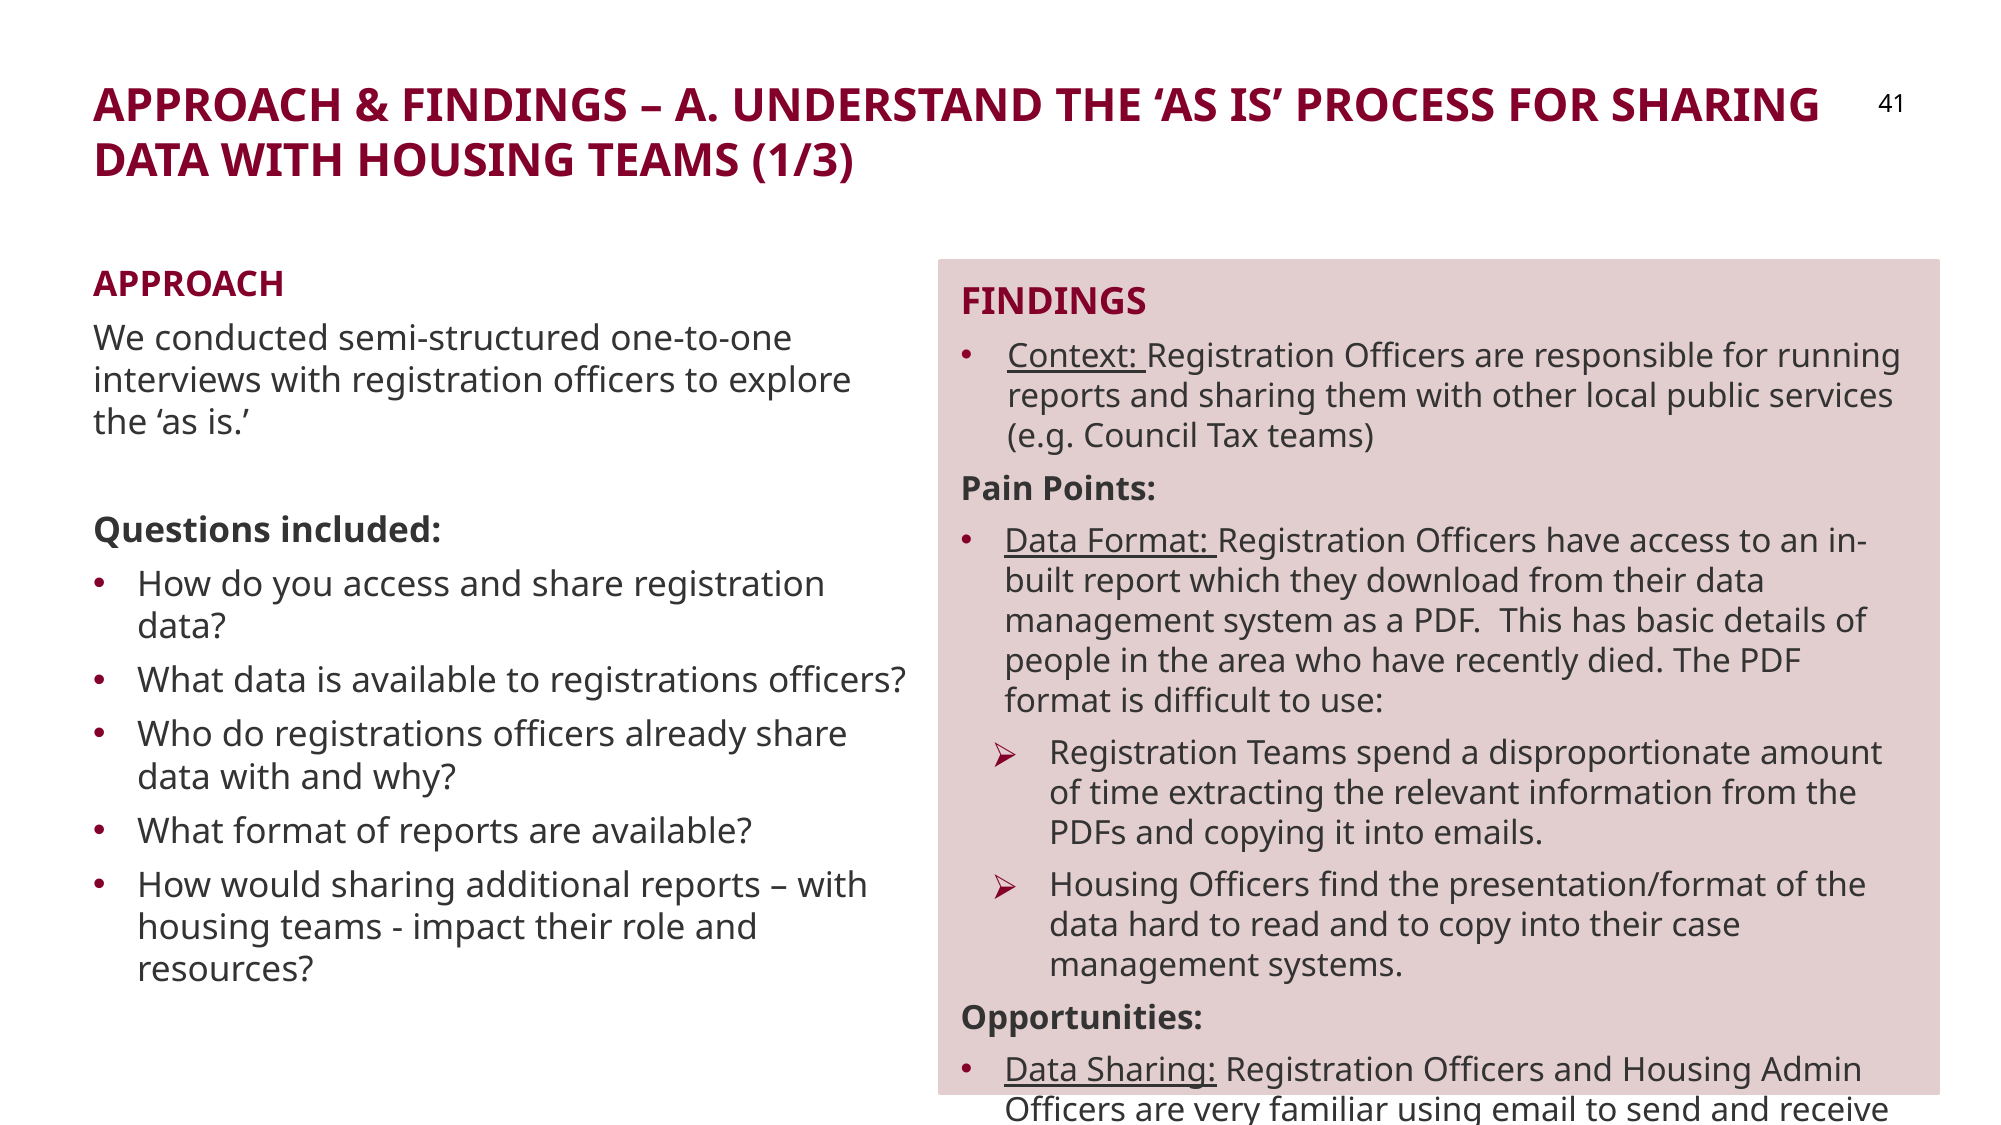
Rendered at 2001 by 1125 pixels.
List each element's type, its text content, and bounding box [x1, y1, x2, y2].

text_box FINDINGS Context: Registration Officers are responsible for running reports and sharing them with other local public services (e.g. Council Tax teams) Pain Points: Data Format: Registration Officers have access to an in-built report which they download from their data management system as a PDF. This has basic details of people in the area who have recently died. The PDF format is difficult to use: Registration Teams spend a disproportionate amount of time extracting the relevant information from the PDFs and copying it into emails. Housing Officers find the presentation/format of the data hard to read and to copy into their case management systems. Opportunities: Data Sharing: Registration Officers and Housing Admin Officers are very familiar using email to send and receive data to/from other services [960, 276, 1917, 1125]
text_box [940, 261, 1938, 1094]
list APPROACH We conducted semi-structured one-to-one interviews with registration officers to explore the ‘as is.’ Questions included: How do you access and share registration data? What data is available to registrations officers? Who do registrations officers already share data with and why? What format of reports are available? How would sharing additional reports – with housing teams - impact their role and resources? [93, 261, 911, 1005]
title APPROACH & FINDINGS – A. UNDERSTAND THE ‘AS IS’ PROCESS FOR SHARING DATA WITH HOUSING TEAMS (1/3) [93, 75, 1873, 219]
slide_number <number> [1850, 87, 1907, 148]
